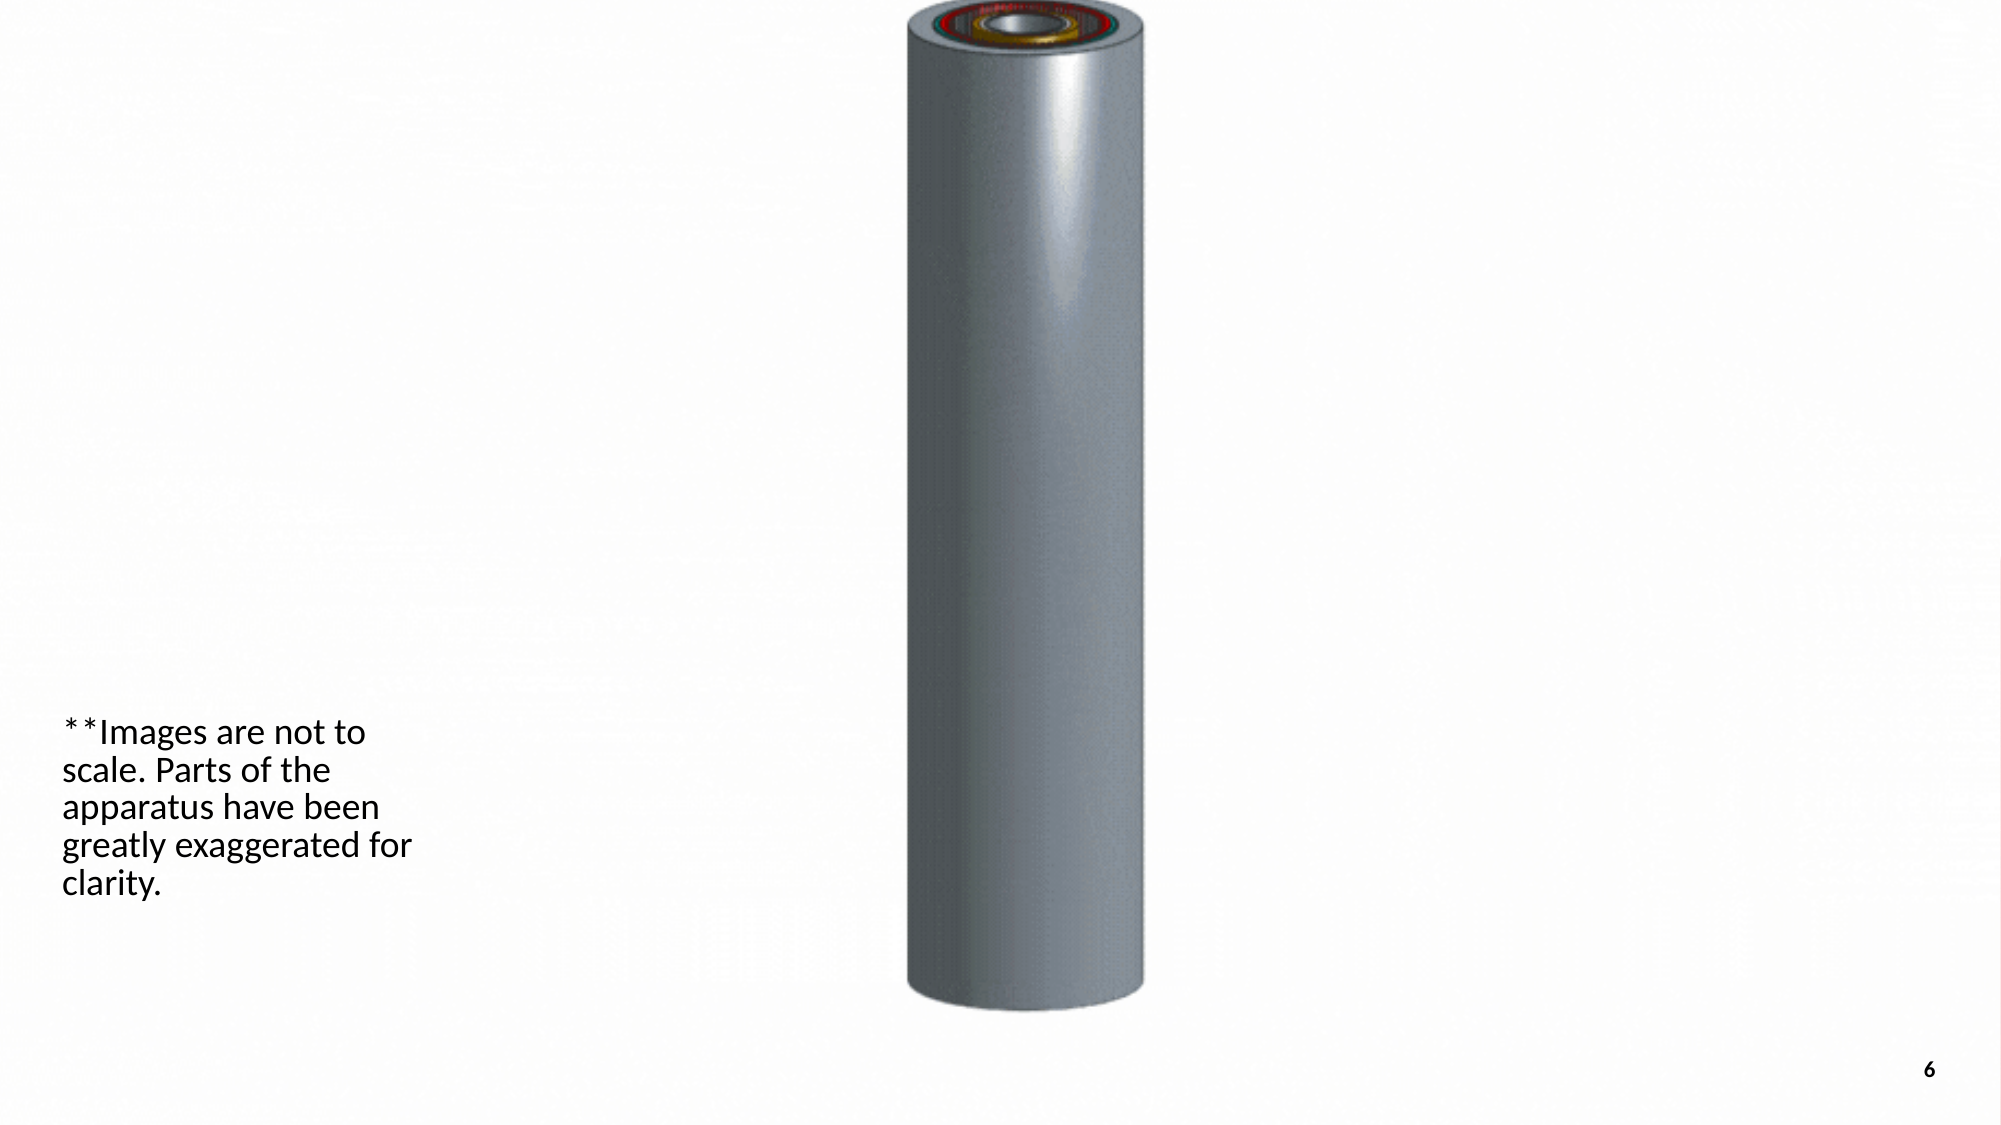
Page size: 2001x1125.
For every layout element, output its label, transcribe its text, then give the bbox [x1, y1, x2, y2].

picture [0, 0, 2001, 1125]
text_box **Images are not to scale. Parts of the apparatus have been greatly exaggerated for clarity. [47, 708, 473, 913]
text_box <number> [1500, 1046, 1951, 1107]
